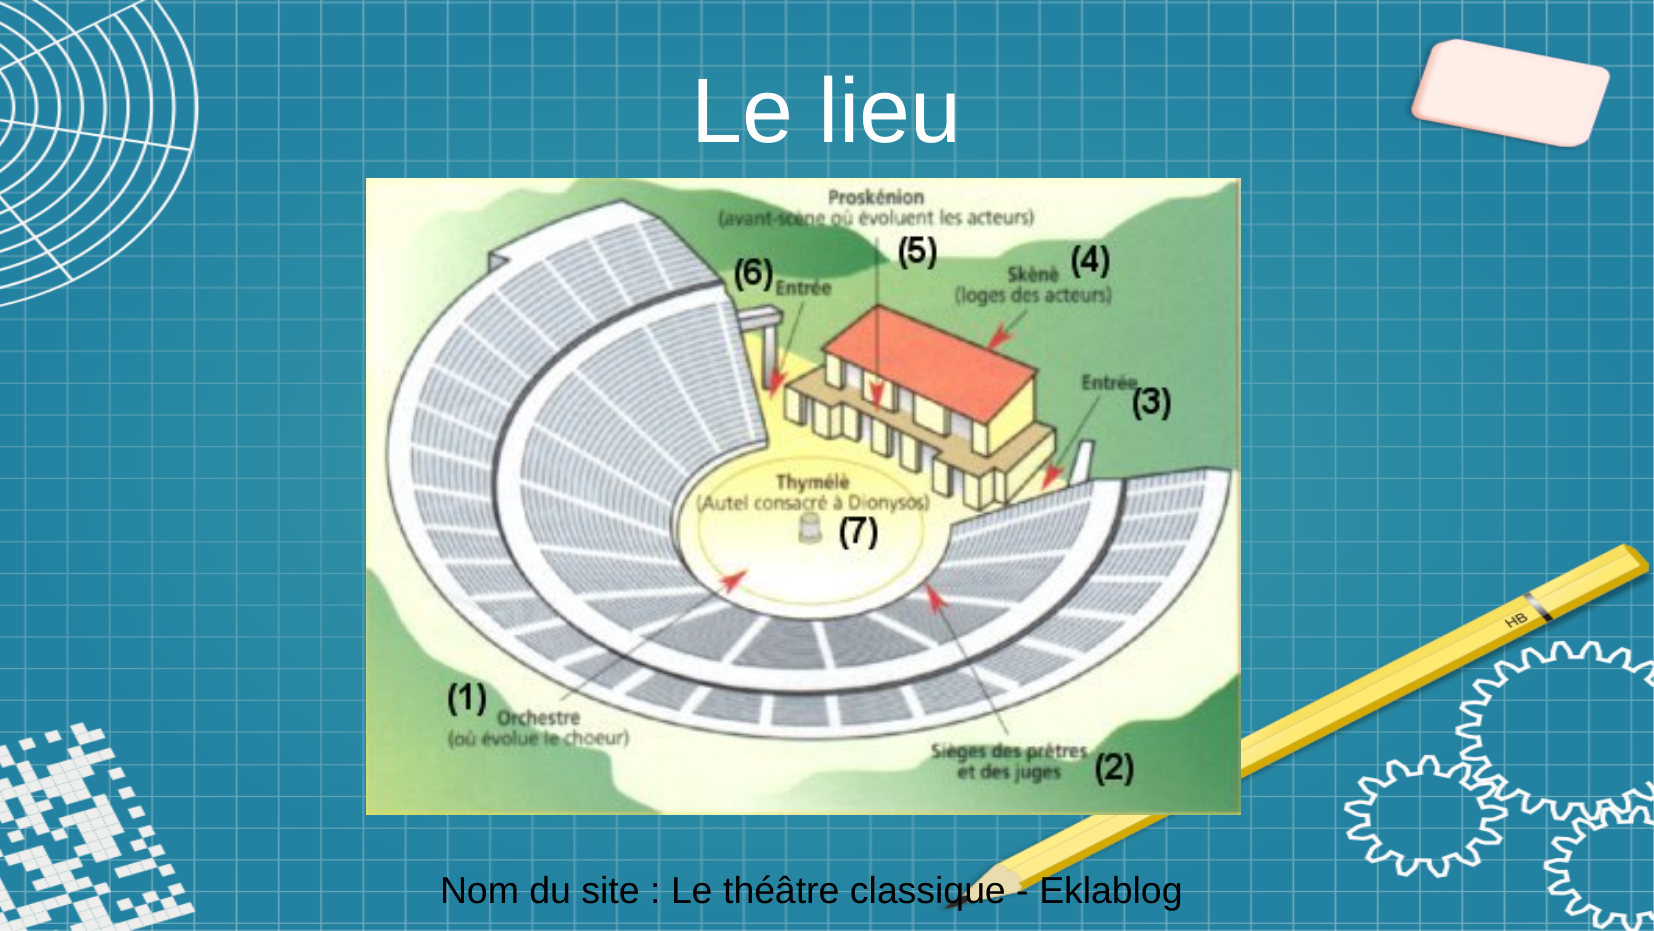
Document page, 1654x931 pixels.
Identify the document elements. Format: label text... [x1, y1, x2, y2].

title Le lieu [82, 0, 1571, 249]
picture [0, 0, 1654, 931]
text_box Nom du site : Le théâtre classique - Eklablog [425, 862, 1548, 920]
